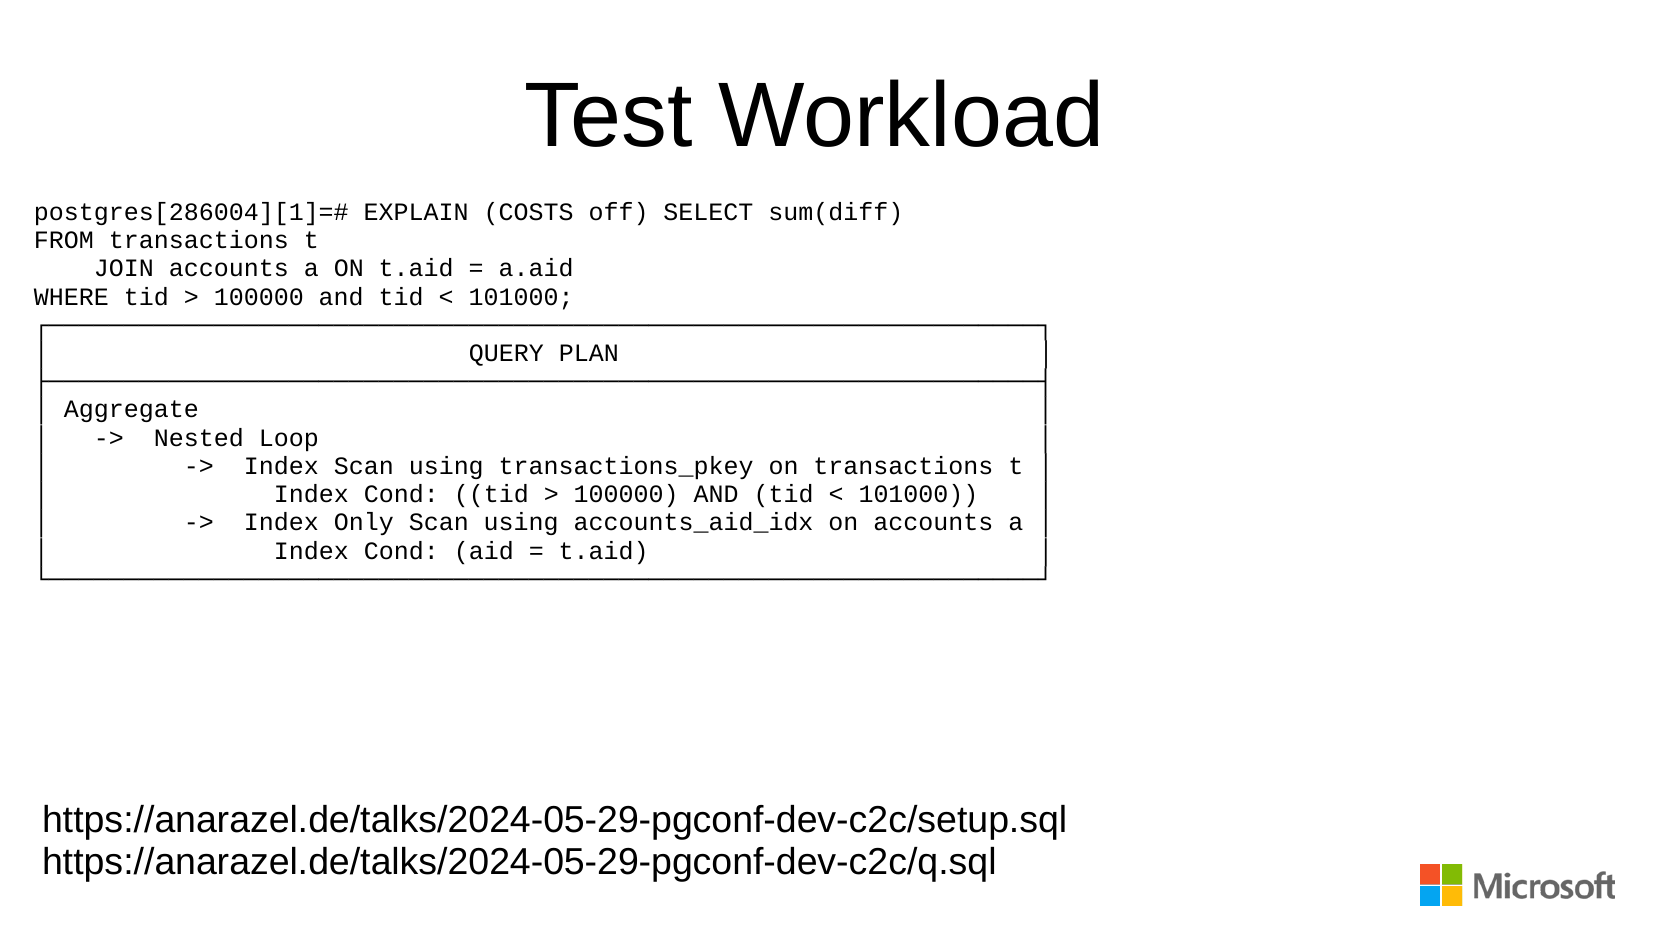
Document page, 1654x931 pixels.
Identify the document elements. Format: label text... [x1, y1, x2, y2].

title Test Workload [70, 37, 1559, 193]
text_box postgres[286004][1]=# EXPLAIN (COSTS off) SELECT sum(diff) FROM transactions t JOIN accounts a ON t.aid = a.aid WHERE tid > 100000 and tid < 101000; ┌──────────────────────────────────────────────────────────────────┐ │ QUERY PLAN │ ├──────────────────────────────────────────────────────────────────┤ │ Aggregate │ │ -> Nested Loop │ │ -> Index Scan using transactions_pkey on transactions t │ │ Index Cond: ((tid > 100000) AND (tid < 101000)) │ │ -> Index Only Scan using accounts_aid_idx on accounts a │ │ Index Cond: (aid = t.aid) │ └──────────────────────────────────────────────────────────────────┘ [19, 192, 1535, 931]
text_box https://anarazel.de/talks/2024-05-29-pgconf-dev-c2c/setup.sql https://anarazel.de/talks/2024-05-29-pgconf-dev-c2c/q.sql [27, 790, 1093, 896]
picture [1535, 864, 1615, 906]
